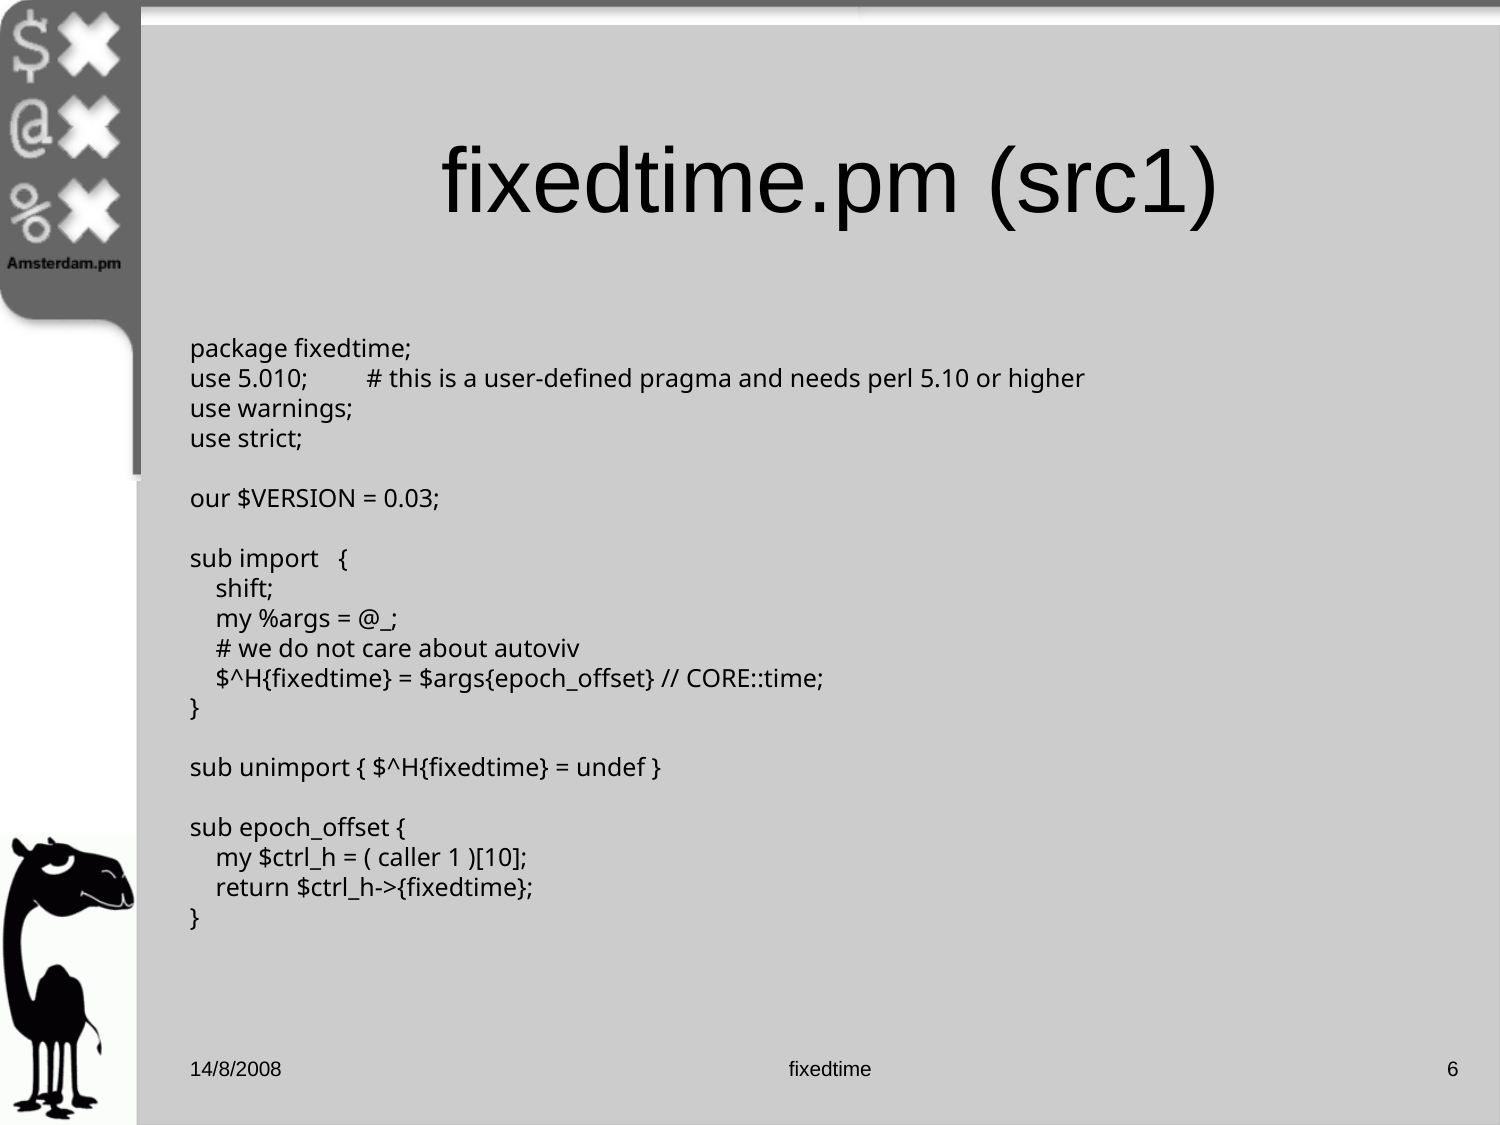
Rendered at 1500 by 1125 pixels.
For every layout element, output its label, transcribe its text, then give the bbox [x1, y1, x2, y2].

picture [0, 0, 1500, 481]
title fixedtime.pm (src1) [187, 87, 1476, 276]
text_box package fixedtime; use 5.010; # this is a user-defined pragma and needs perl 5.10 or higher use warnings; use strict; our $VERSION = 0.03; sub import { shift; my %args = @_; # we do not care about autoviv $^H{fixedtime} = $args{epoch_offset} // CORE::time; } sub unimport { $^H{fixedtime} = undef } sub epoch_offset { my $ctrl_h = ( caller 1 )[10]; return $ctrl_h->{fixedtime}; } [174, 324, 1463, 970]
picture [0, 834, 136, 1125]
